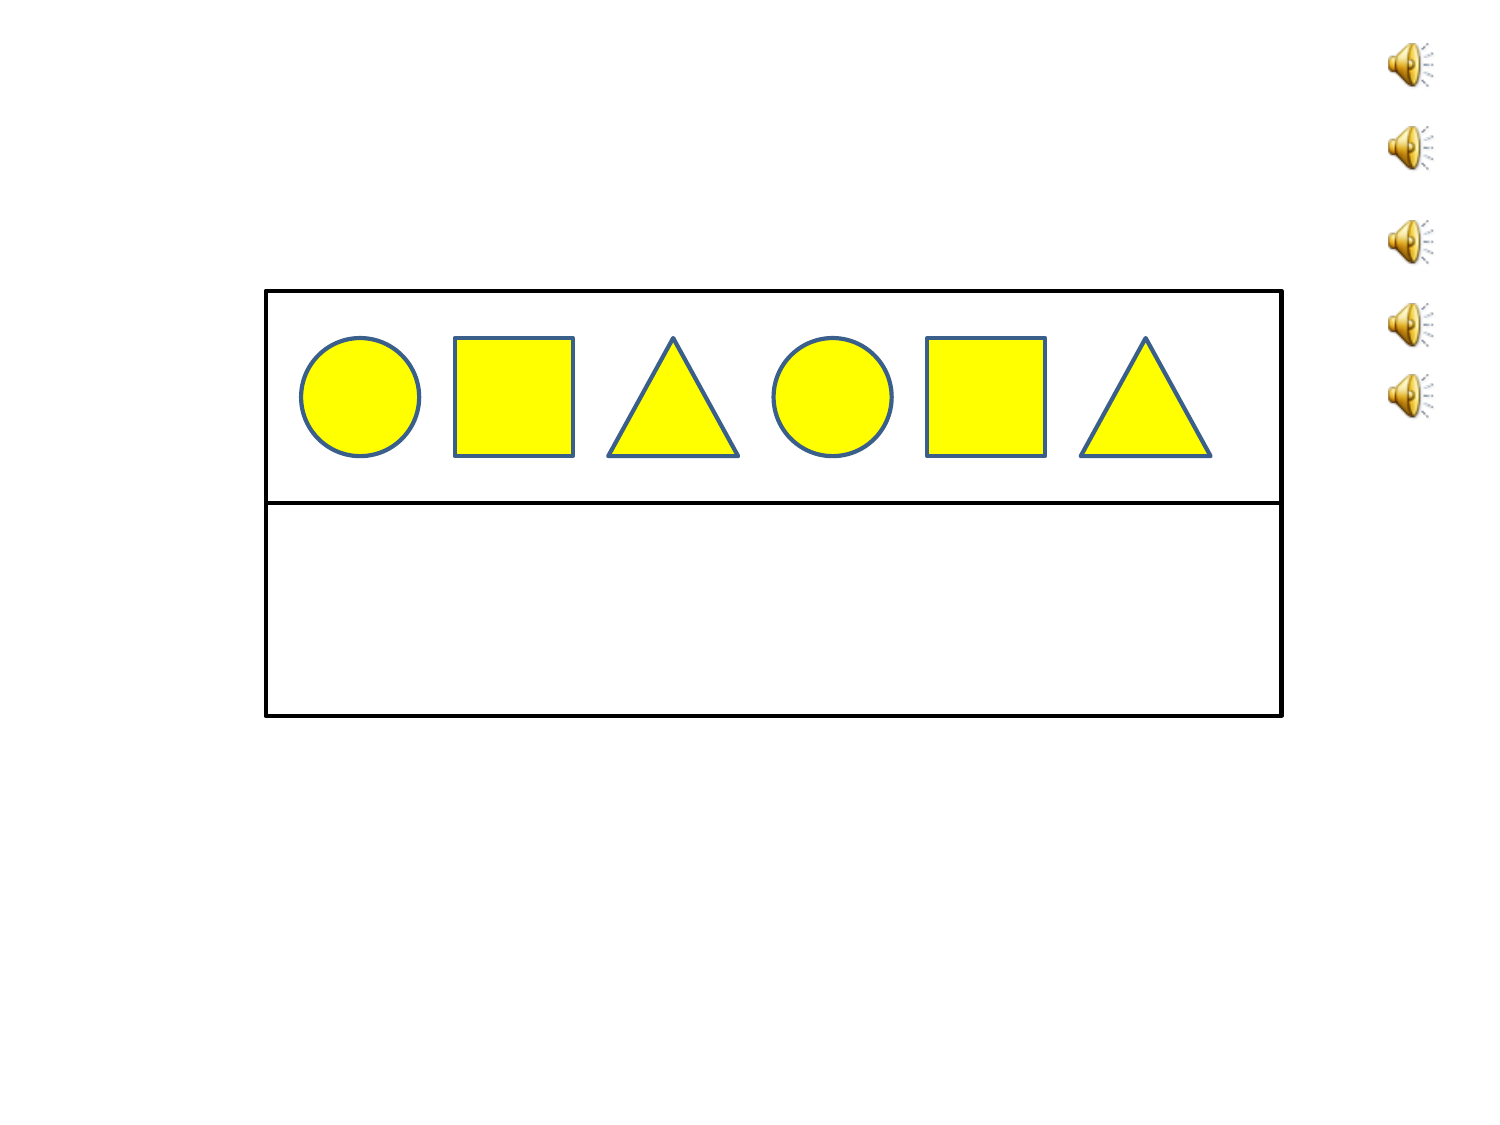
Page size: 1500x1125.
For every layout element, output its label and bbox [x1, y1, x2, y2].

picture [1387, 219, 1438, 270]
picture [1387, 302, 1438, 353]
picture [1387, 373, 1438, 424]
picture [1387, 125, 1438, 176]
picture [1387, 42, 1438, 93]
text_box [265, 290, 1282, 716]
